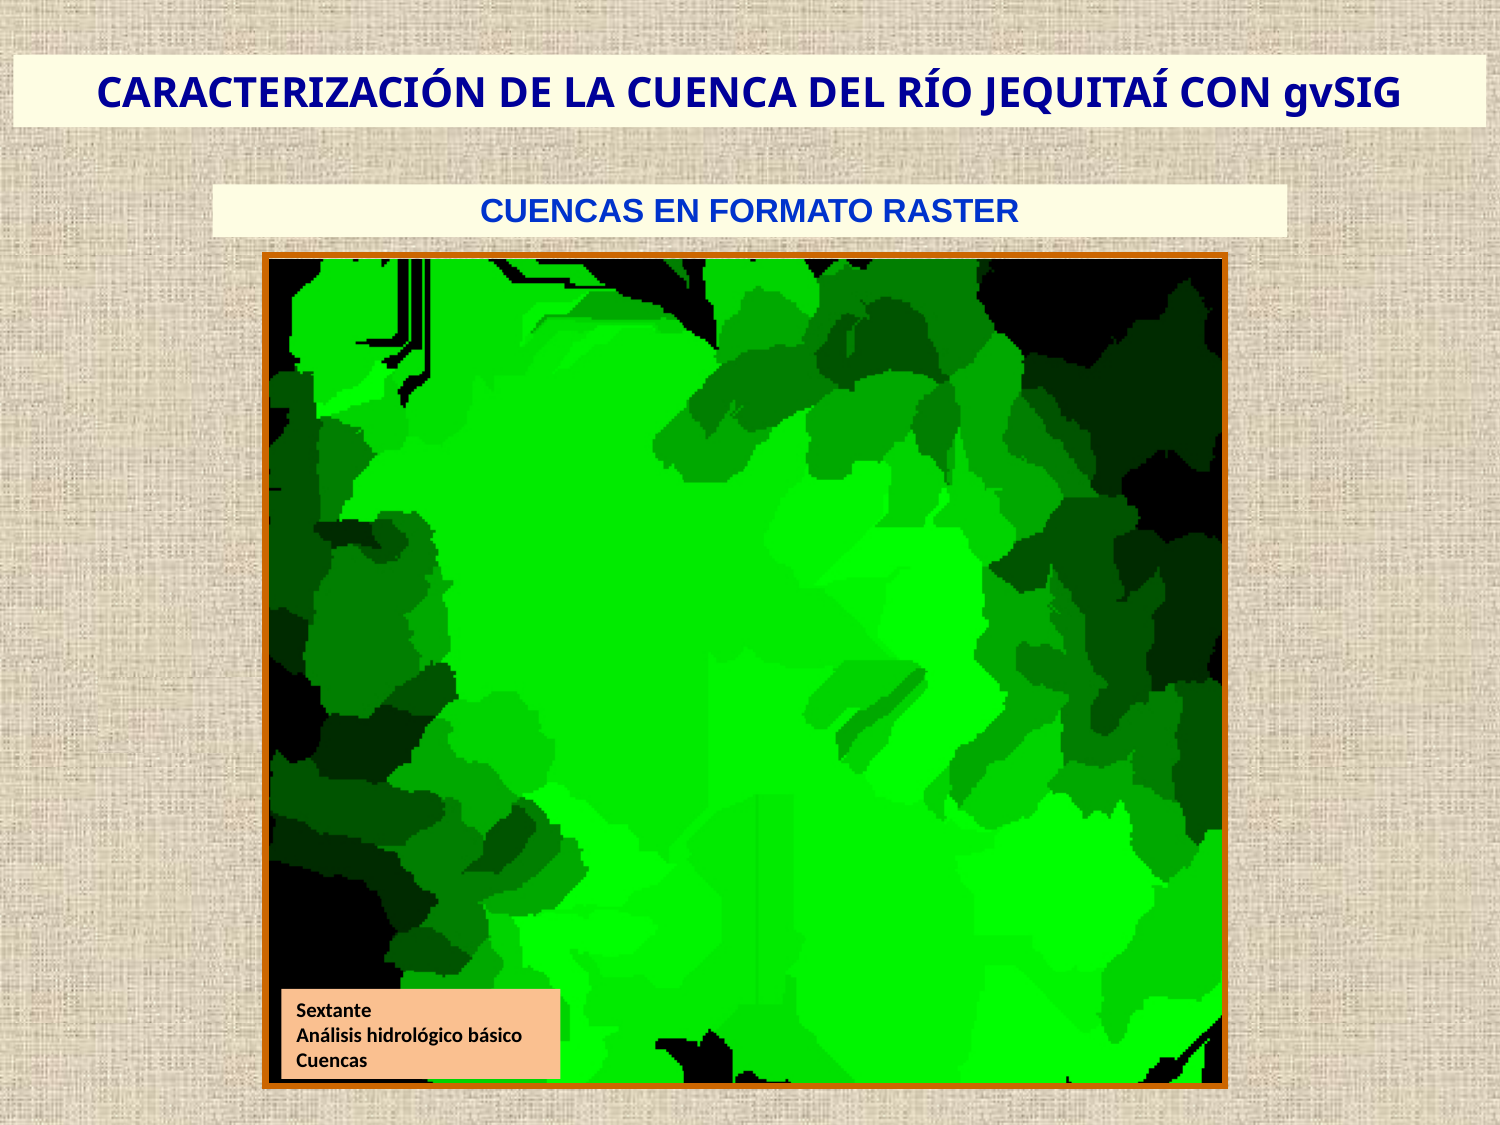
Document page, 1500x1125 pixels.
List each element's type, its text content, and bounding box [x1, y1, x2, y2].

text_box Sextante Análisis hidrológico básico Cuencas [281, 988, 561, 1079]
text_box CARACTERIZACIÓN DE LA CUENCA DEL RÍO JEQUITAÍ CON gvSIG [13, 54, 1487, 128]
text_box CUENCAS EN FORMATO RASTER [212, 184, 1288, 237]
picture [0, 0, 1500, 1125]
